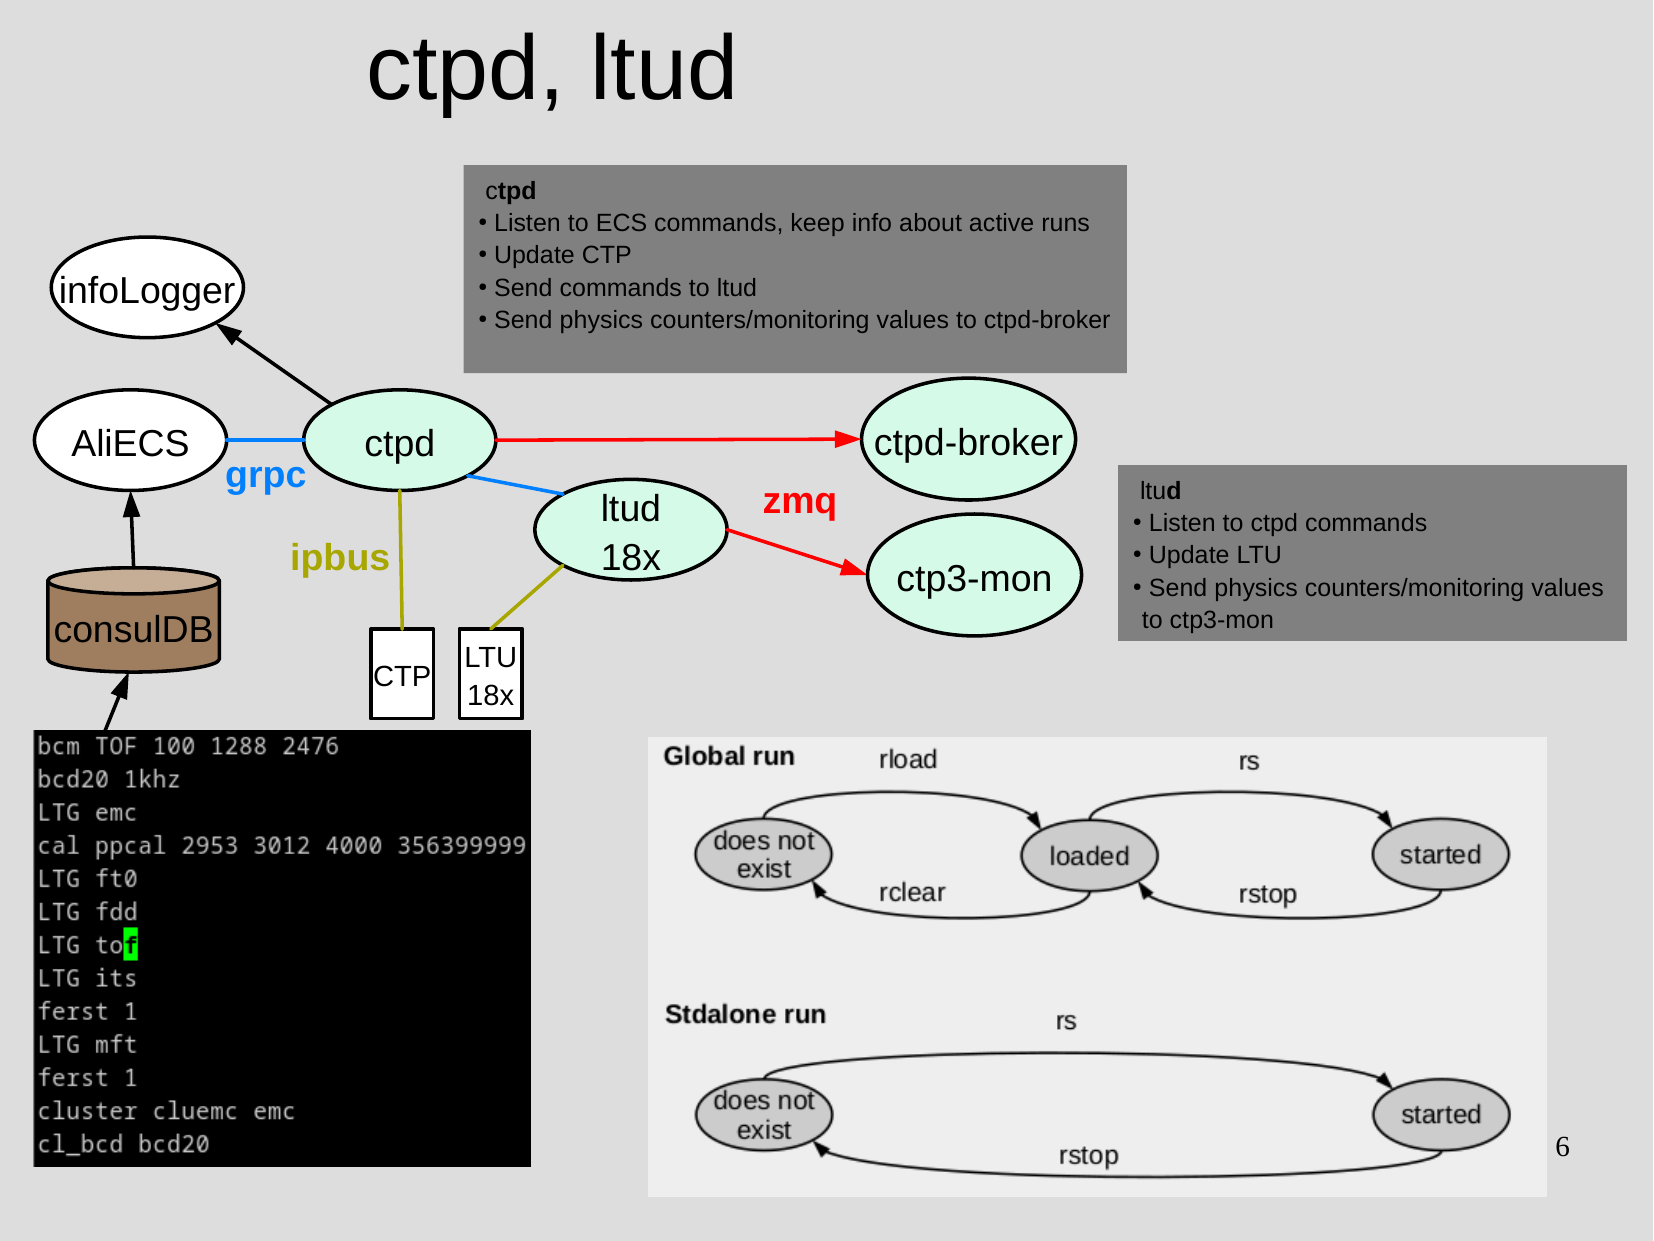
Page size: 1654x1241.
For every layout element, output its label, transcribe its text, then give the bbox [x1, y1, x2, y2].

text_box AliECS [34, 389, 227, 491]
text_box ctpd [303, 389, 496, 491]
text_box ctpd-broker [861, 378, 1076, 501]
picture [33, 730, 531, 1167]
text_box grpc [210, 440, 356, 504]
text_box CTP [370, 629, 434, 719]
text_box infoLogger [51, 237, 244, 338]
text_box ipbus [275, 522, 421, 587]
picture [648, 737, 1547, 1197]
text_box zmq [747, 465, 893, 529]
text_box ltud 18x [534, 479, 727, 580]
text_box consulDB [47, 582, 220, 673]
text_box LTU 18x [459, 628, 523, 719]
text_box ctp3-mon [867, 514, 1082, 636]
title ctpd, ltud [98, 3, 1007, 133]
text_box ctpd Listen to ECS commands, keep info about active runs Update CTP Send commands to ltud Send physics counters/monitoring values to ctpd-broker [463, 165, 1127, 374]
text_box ltud Listen to ctpd commands Update LTU Send physics counters/monitoring values to ctp3-mon [1118, 465, 1627, 641]
